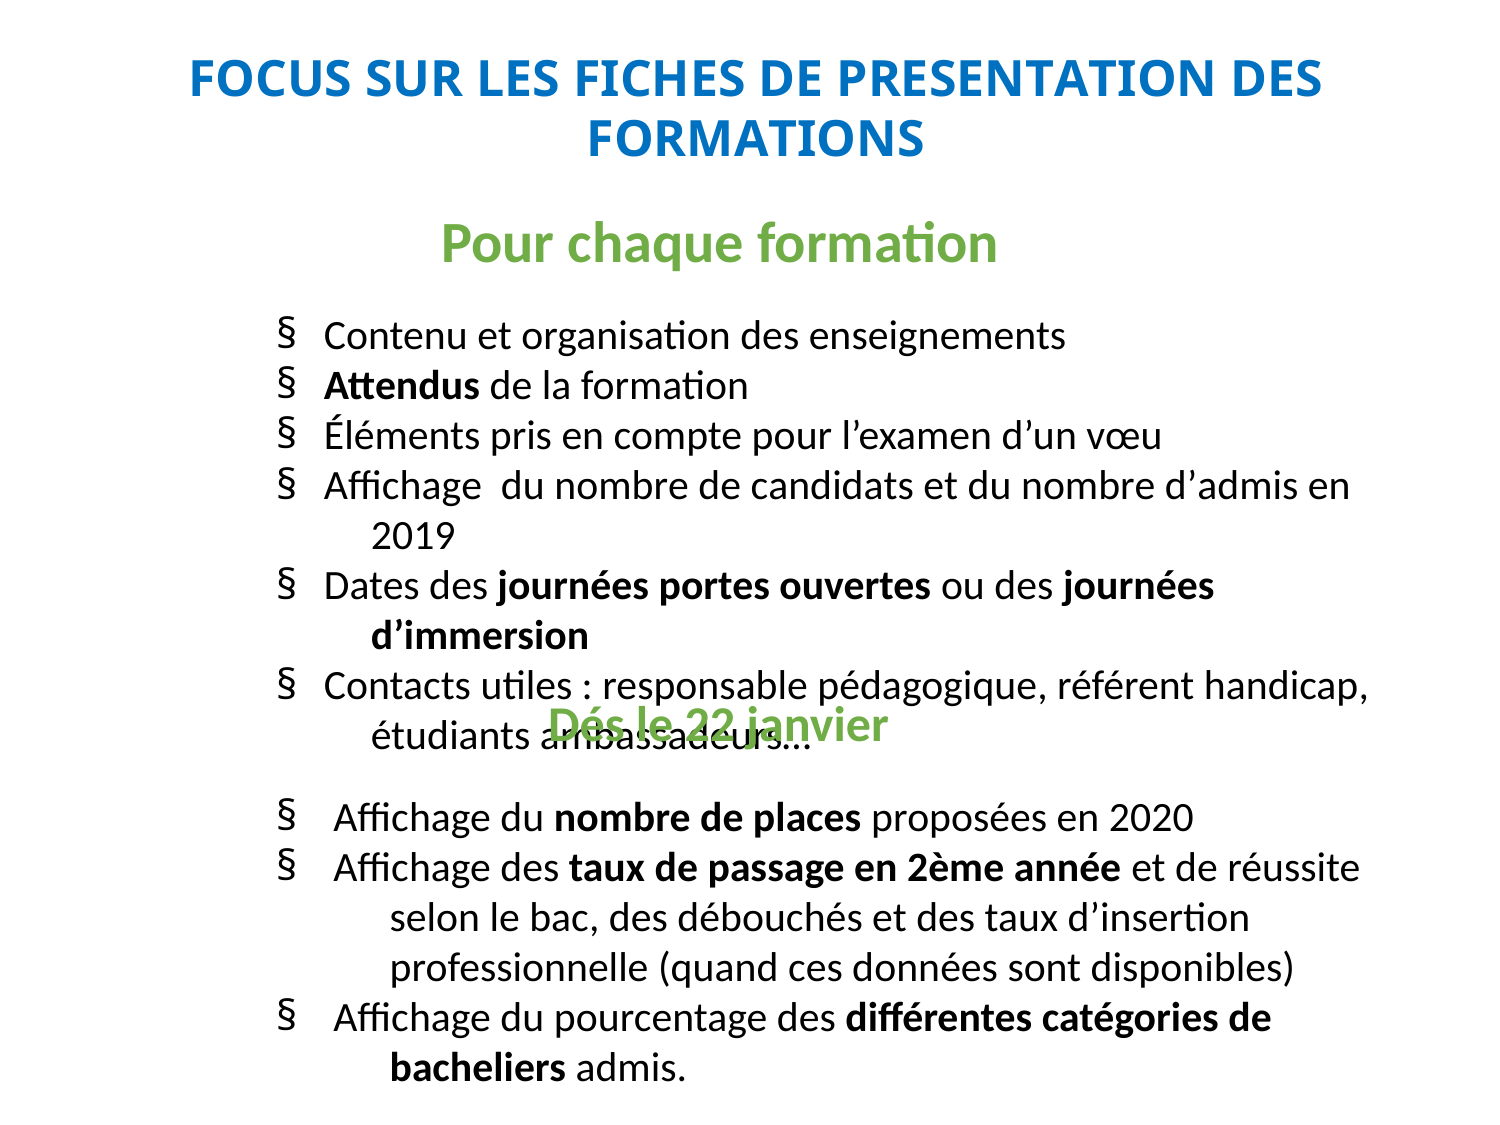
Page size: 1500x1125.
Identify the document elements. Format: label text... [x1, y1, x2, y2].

text_box Contenu et organisation des enseignements Attendus de la formation Éléments pris en compte pour l’examen d’un vœu Affichage du nombre de candidats et du nombre d’admis en 2019 Dates des journées portes ouvertes ou des journées d’immersion Contacts utiles : responsable pédagogique, référent handicap, étudiants ambassadeurs… [112, 300, 1400, 766]
text_box Affichage du nombre de places proposées en 2020 Affichage des taux de passage en 2ème année et de réussite selon le bac, des débouchés et des taux d’insertion professionnelle (quand ces données sont disponibles) Affichage du pourcentage des différentes catégories de bacheliers admis. [112, 781, 1387, 1098]
text_box Dés le 22 janvier [533, 683, 908, 760]
title FOCUS SUR LES FICHES DE PRESENTATION DES FORMATIONS [57, 38, 1455, 175]
text_box Pour chaque formation [218, 196, 1223, 283]
